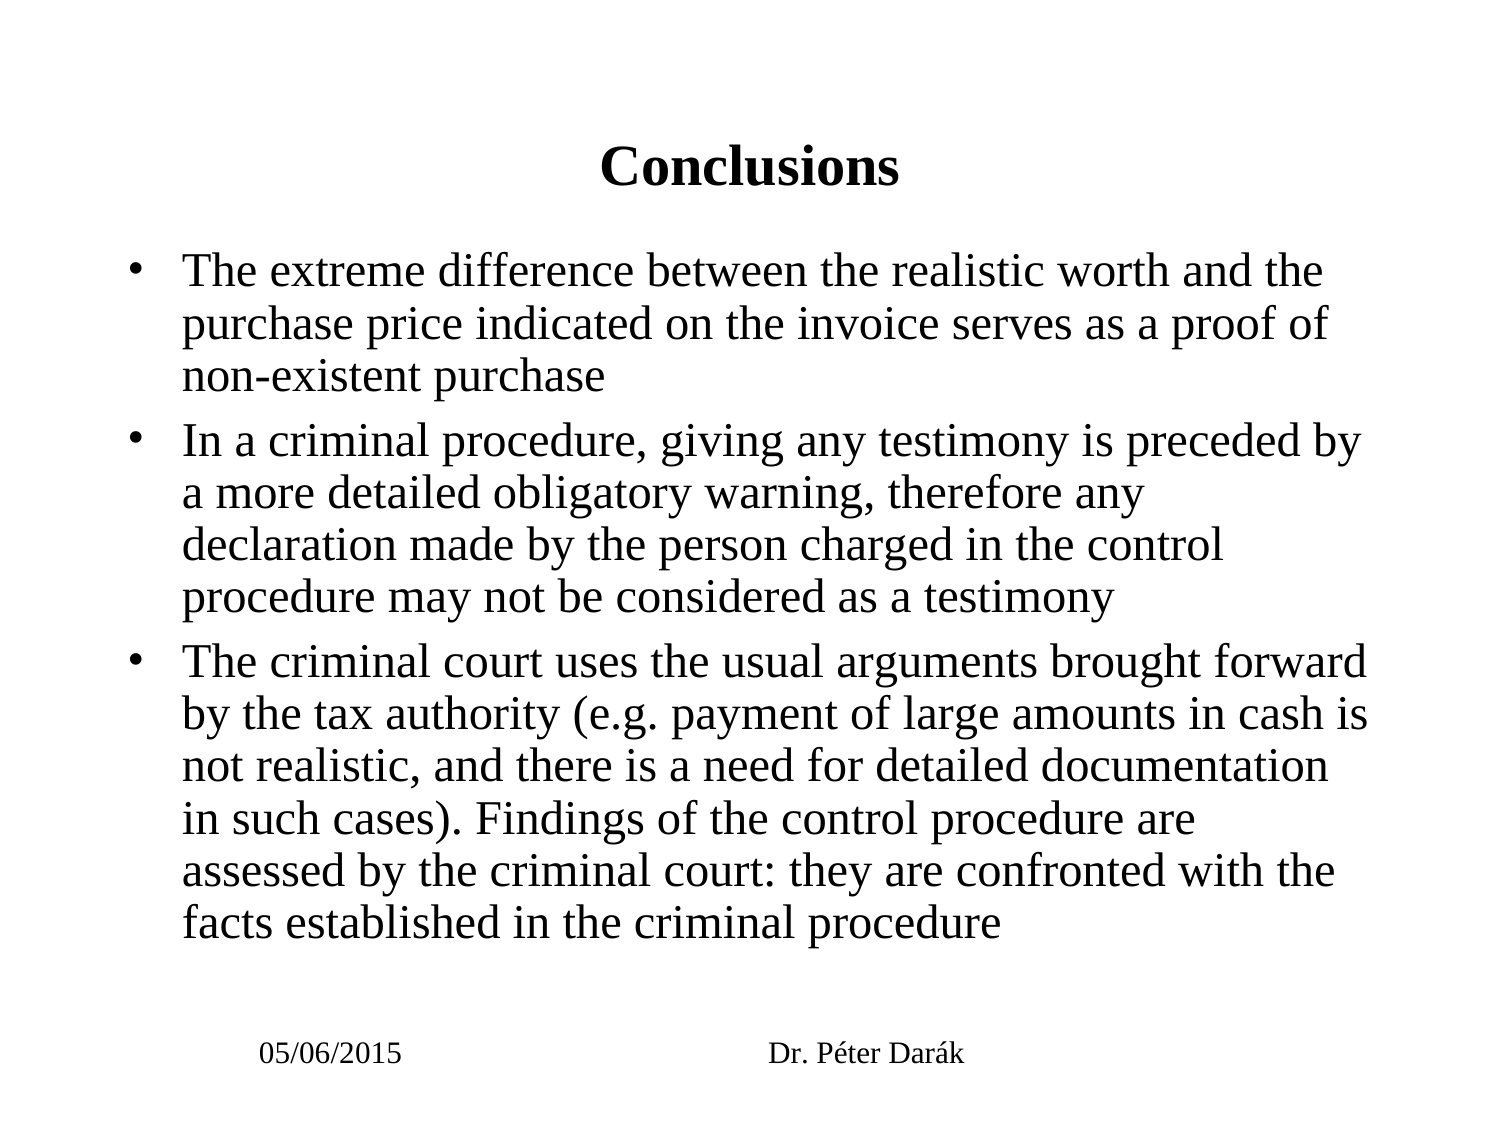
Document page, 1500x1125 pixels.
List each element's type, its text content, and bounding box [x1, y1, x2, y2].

list The extreme difference between the realistic worth and the purchase price indicated on the invoice serves as a proof of non-existent purchase In a criminal procedure, giving any testimony is preceded by a more detailed obligatory warning, therefore any declaration made by the person charged in the control procedure may not be considered as a testimony The criminal court uses the usual arguments brought forward by the tax authority (e.g. payment of large amounts in cash is not realistic, and there is a need for detailed documentation in such cases). Findings of the control procedure are assessed by the criminal court: they are confronted with the facts established in the criminal procedure [112, 237, 1388, 1000]
title Conclusions [112, 99, 1388, 225]
